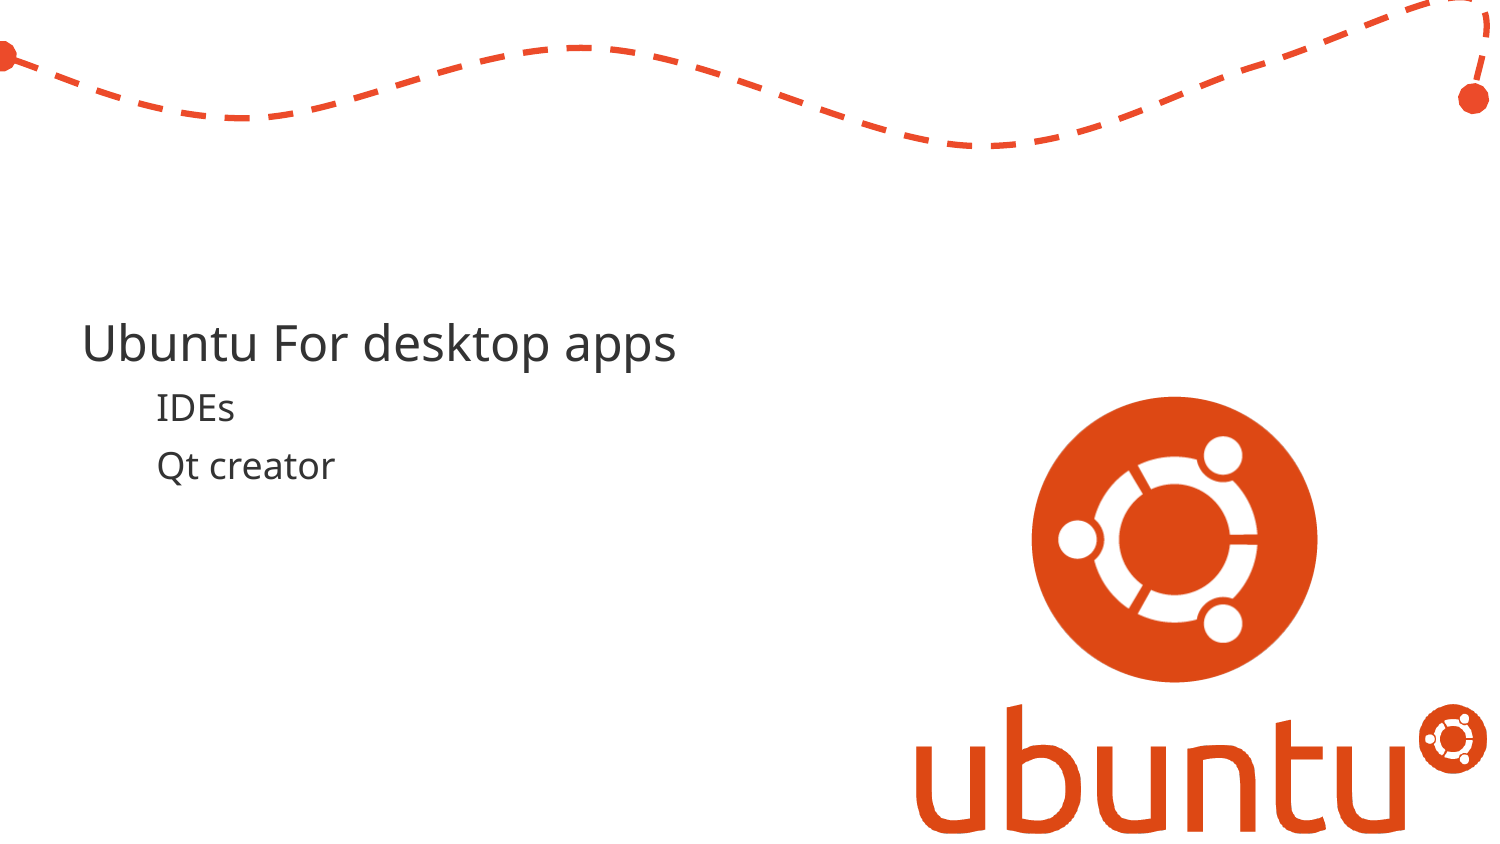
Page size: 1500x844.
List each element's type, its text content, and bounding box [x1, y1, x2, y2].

text_box Ubuntu For desktop apps IDEs Qt creator [66, 296, 999, 532]
picture [916, 704, 1487, 834]
picture [1031, 396, 1318, 683]
